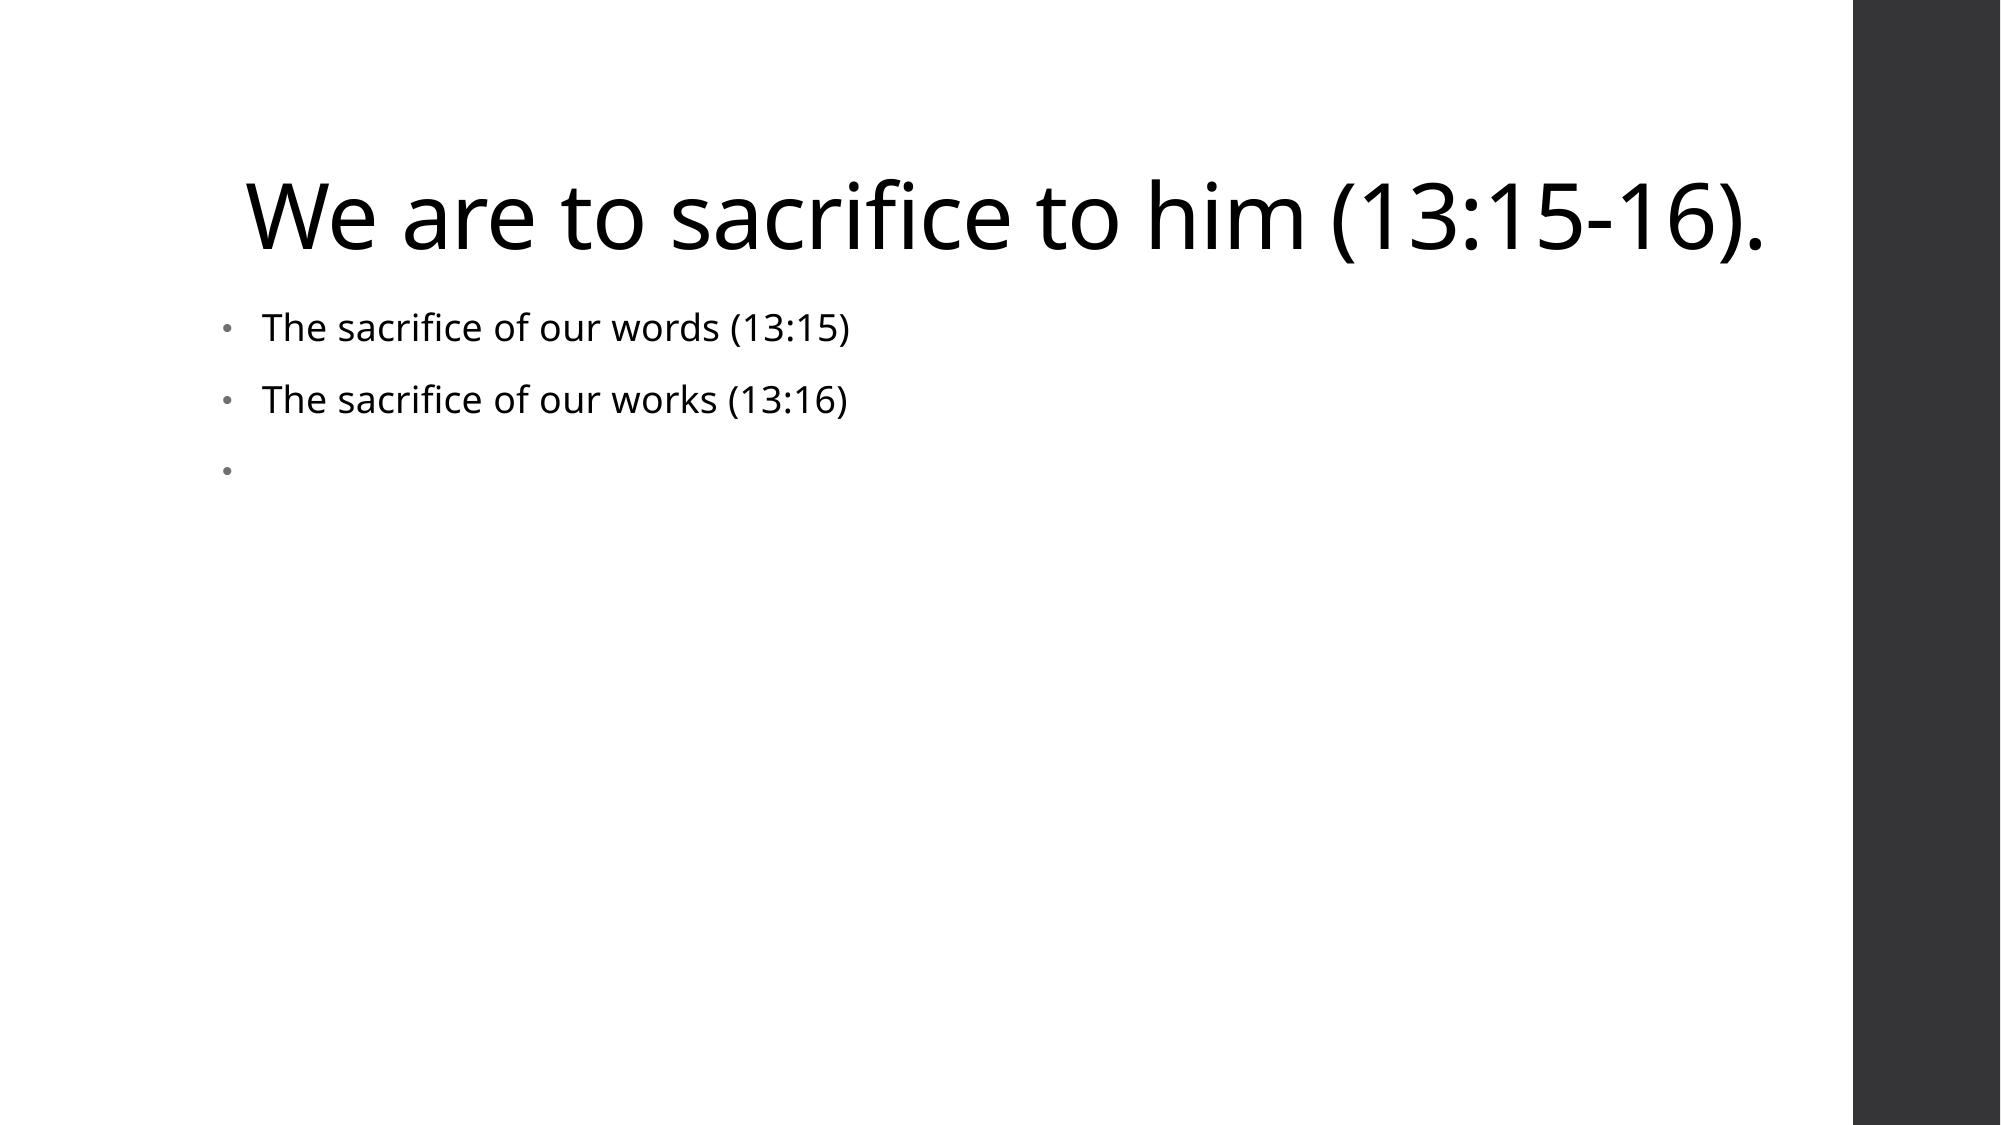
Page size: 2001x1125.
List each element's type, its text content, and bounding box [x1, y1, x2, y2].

title We are to sacrifice to him (13:15-16). [206, 60, 1797, 278]
list The sacrifice of our words (13:15) The sacrifice of our works (13:16) [206, 299, 1617, 1014]
